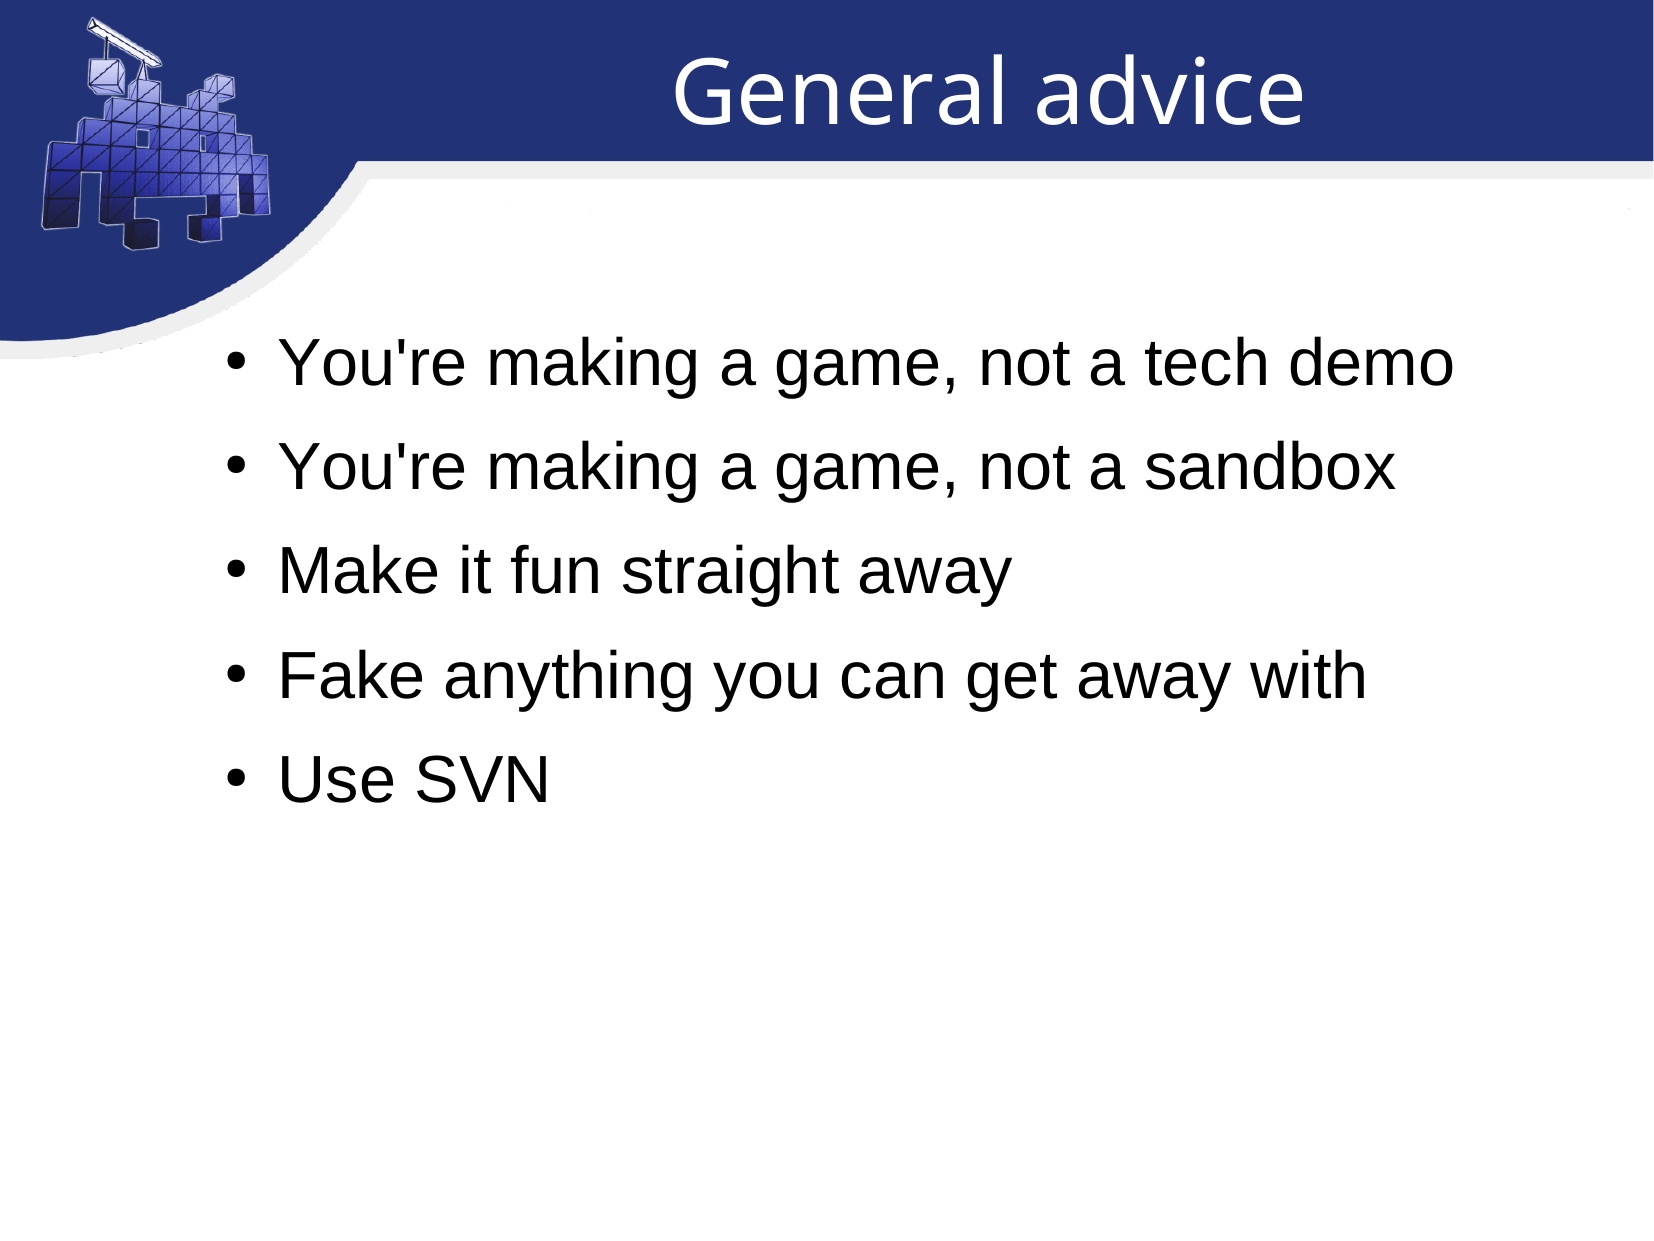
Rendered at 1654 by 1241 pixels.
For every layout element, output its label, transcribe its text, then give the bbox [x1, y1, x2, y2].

list You're making a game, not a tech demo You're making a game, not a sandbox Make it fun straight away Fake anything you can get away with Use SVN [206, 324, 1595, 1078]
picture [0, 0, 1654, 443]
title General advice [354, 35, 1625, 142]
